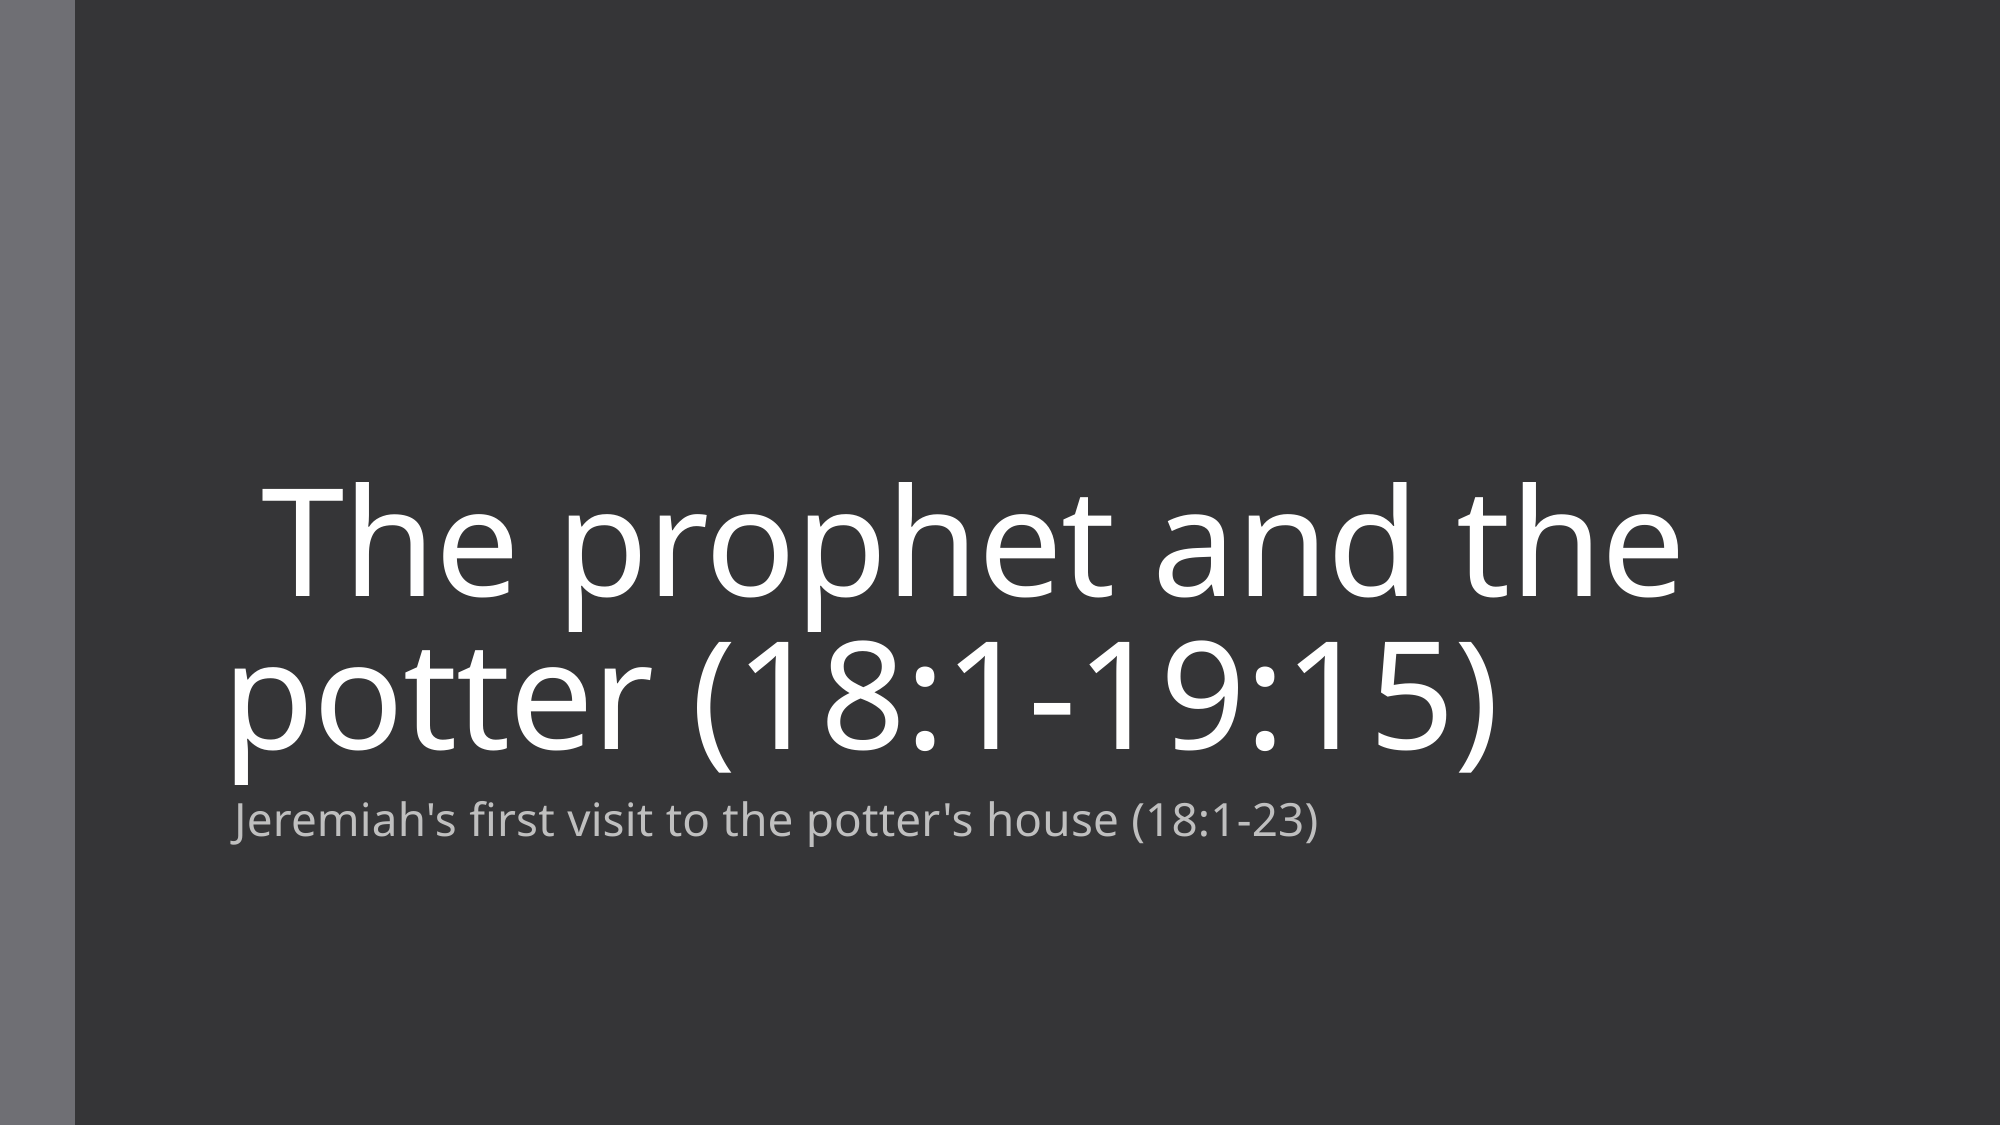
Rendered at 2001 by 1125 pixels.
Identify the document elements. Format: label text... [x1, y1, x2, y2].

title The prophet and the potter (18:1-19:15) [206, 124, 1752, 787]
subtitle Jeremiah's first visit to the potter's house (18:1-23) [206, 787, 1752, 1066]
